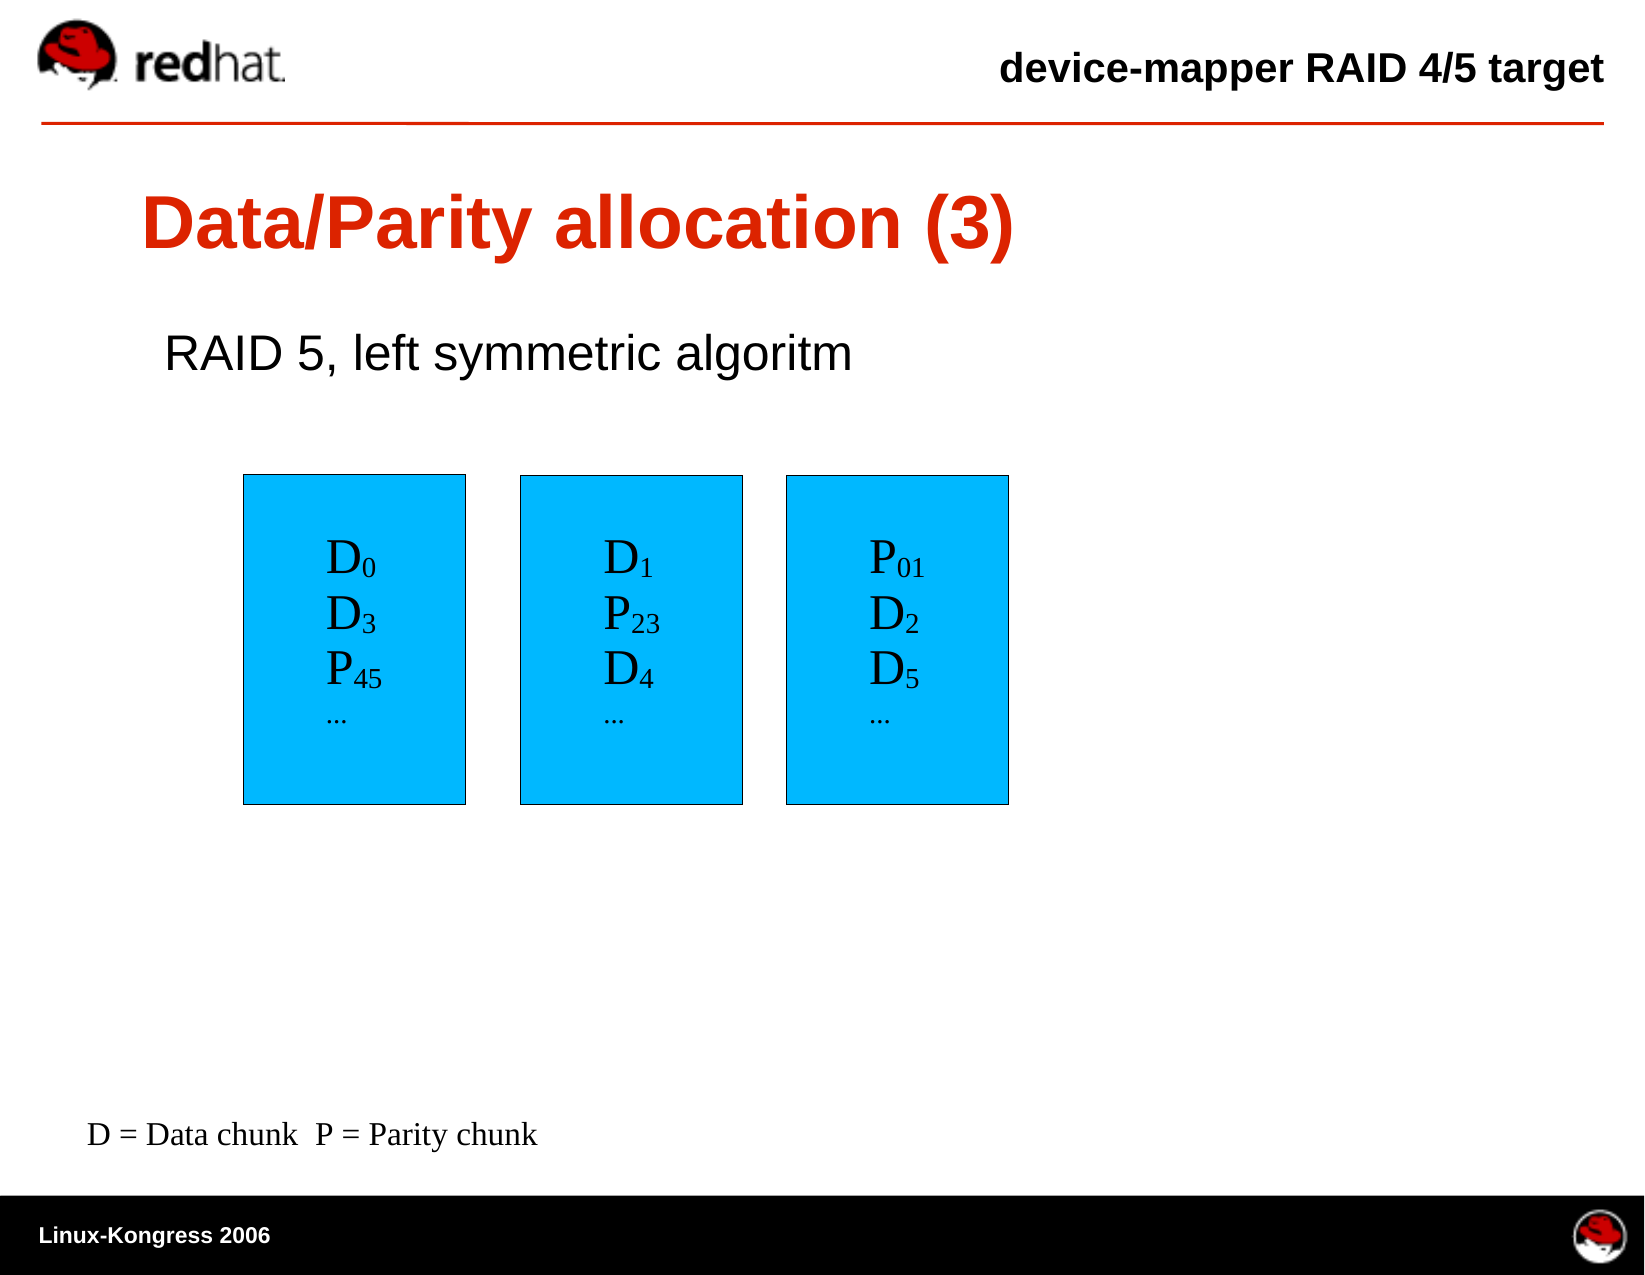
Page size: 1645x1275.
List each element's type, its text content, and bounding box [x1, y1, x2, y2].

text_box D0 D3 P45 ... [243, 474, 466, 805]
text_box P01 D2 D5 ... [786, 475, 1009, 805]
text_box device-mapper RAID 4/5 target [959, 44, 1605, 97]
text_box Linux-Kongress 2006 [38, 1222, 382, 1252]
text_box D = Data chunk P = Parity chunk [86, 1115, 539, 1162]
text_box D1 P23 D4 ... [520, 475, 743, 805]
picture [36, 17, 285, 102]
text_box [0, 1195, 1645, 1275]
text_box Data/Parity allocation (3) [141, 180, 755, 274]
picture [1568, 1206, 1632, 1270]
text_box RAID 5, left symmetric algoritm [150, 324, 1346, 419]
